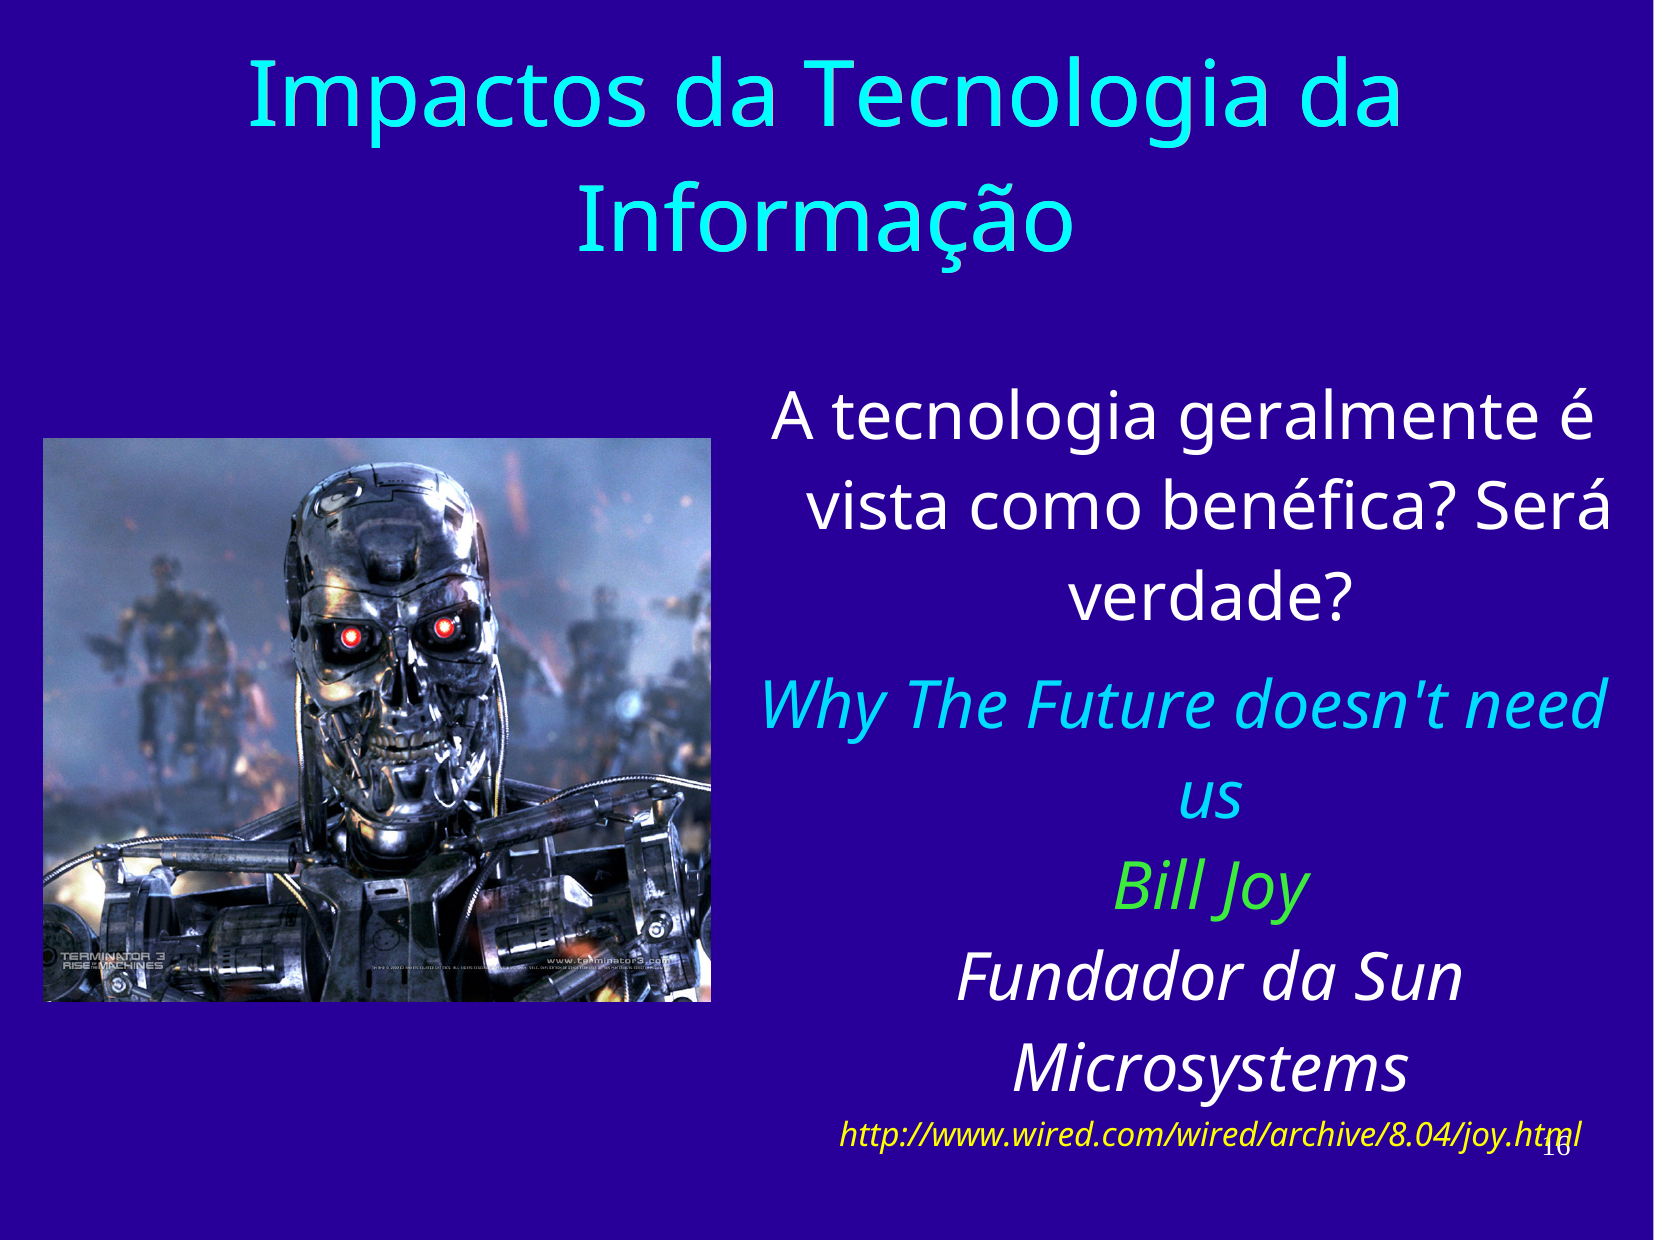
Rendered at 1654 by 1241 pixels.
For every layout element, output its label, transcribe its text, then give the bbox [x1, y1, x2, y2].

picture [43, 438, 711, 1002]
title Impactos da Tecnologia da Informação [82, 46, 1571, 260]
list A tecnologia geralmente é vista como benéfica? Será verdade? Why The Future doesn't need us Bill Joy Fundador da Sun Microsystems http://www.wired.com/wired/archive/8.04/joy.html [714, 360, 1636, 1194]
